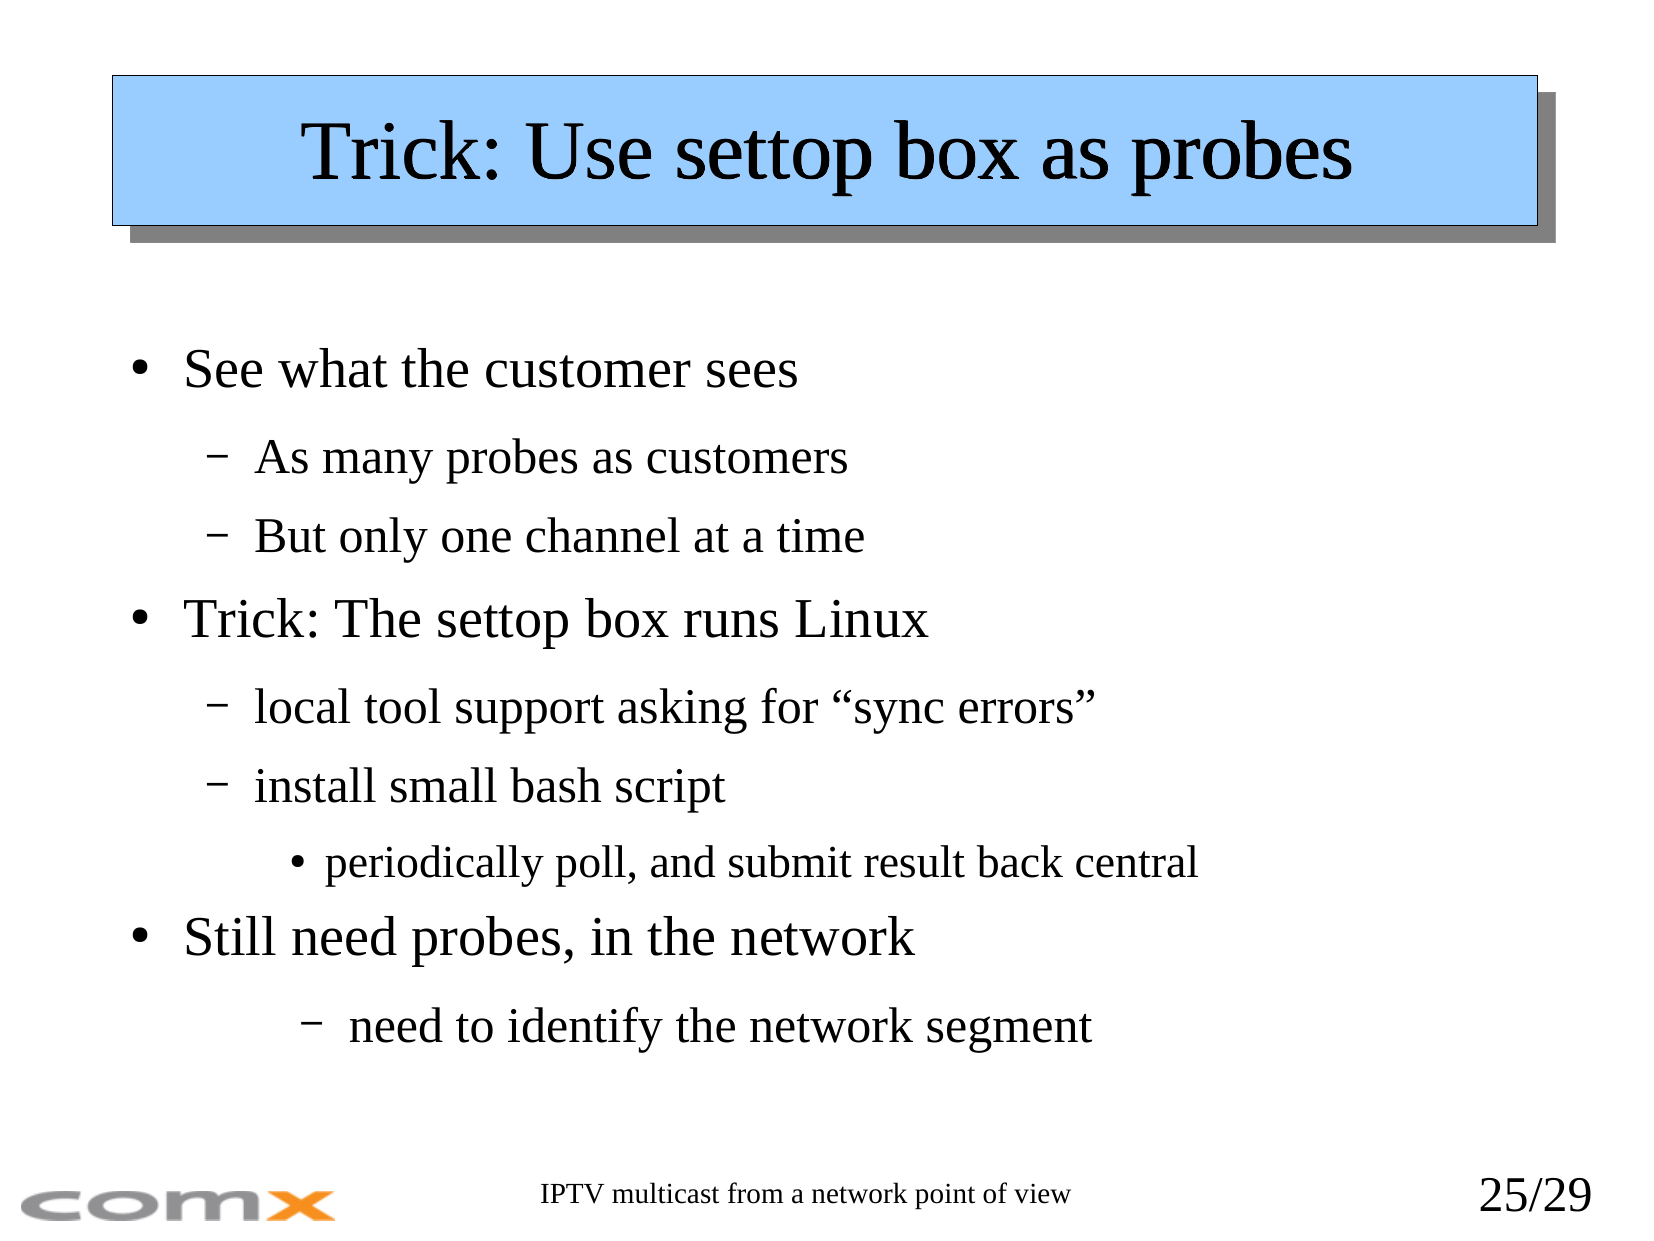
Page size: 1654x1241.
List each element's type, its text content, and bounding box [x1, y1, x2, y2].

list See what the customer sees As many probes as customers But only one channel at a time Trick: The settop box runs Linux local tool support asking for “sync errors” install small bash script periodically poll, and submit result back central Still need probes, in the network need to identify the network segment [112, 337, 1538, 1126]
picture [21, 1191, 335, 1221]
title Trick: Use settop box as probes [116, 75, 1538, 226]
